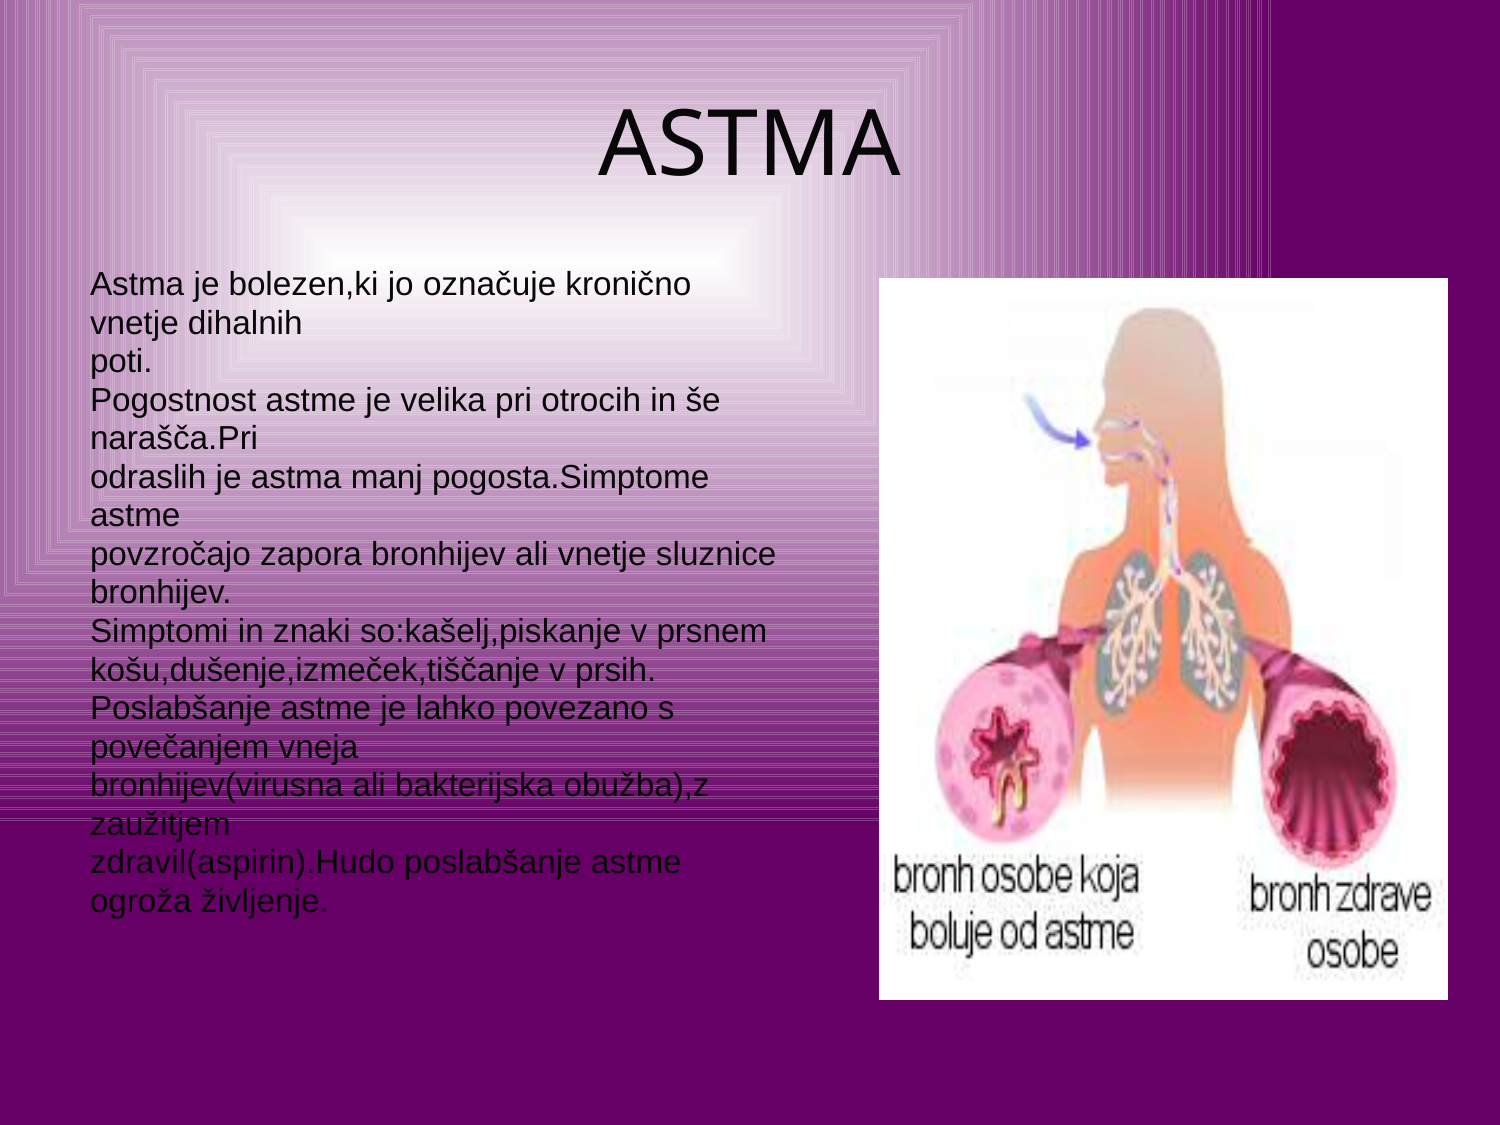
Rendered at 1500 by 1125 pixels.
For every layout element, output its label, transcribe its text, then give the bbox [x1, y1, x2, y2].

picture [879, 278, 1448, 1000]
list Astma je bolezen,ki jo označuje kronično vnetje dihalnih poti. Pogostnost astme je velika pri otrocih in še narašča.Pri odraslih je astma manj pogosta.Simptome astme povzročajo zapora bronhijev ali vnetje sluznice bronhijev. Simptomi in znaki so:kašelj,piskanje v prsnem košu,dušenje,izmeček,tiščanje v prsih. Poslabšanje astme je lahko povezano s povečanjem vneja bronhijev(virusna ali bakterijska obužba),z zaužitjem zdravil(aspirin).Hudo poslabšanje astme ogroža življenje. [75, 262, 798, 1005]
title ASTMA [75, 45, 1425, 233]
